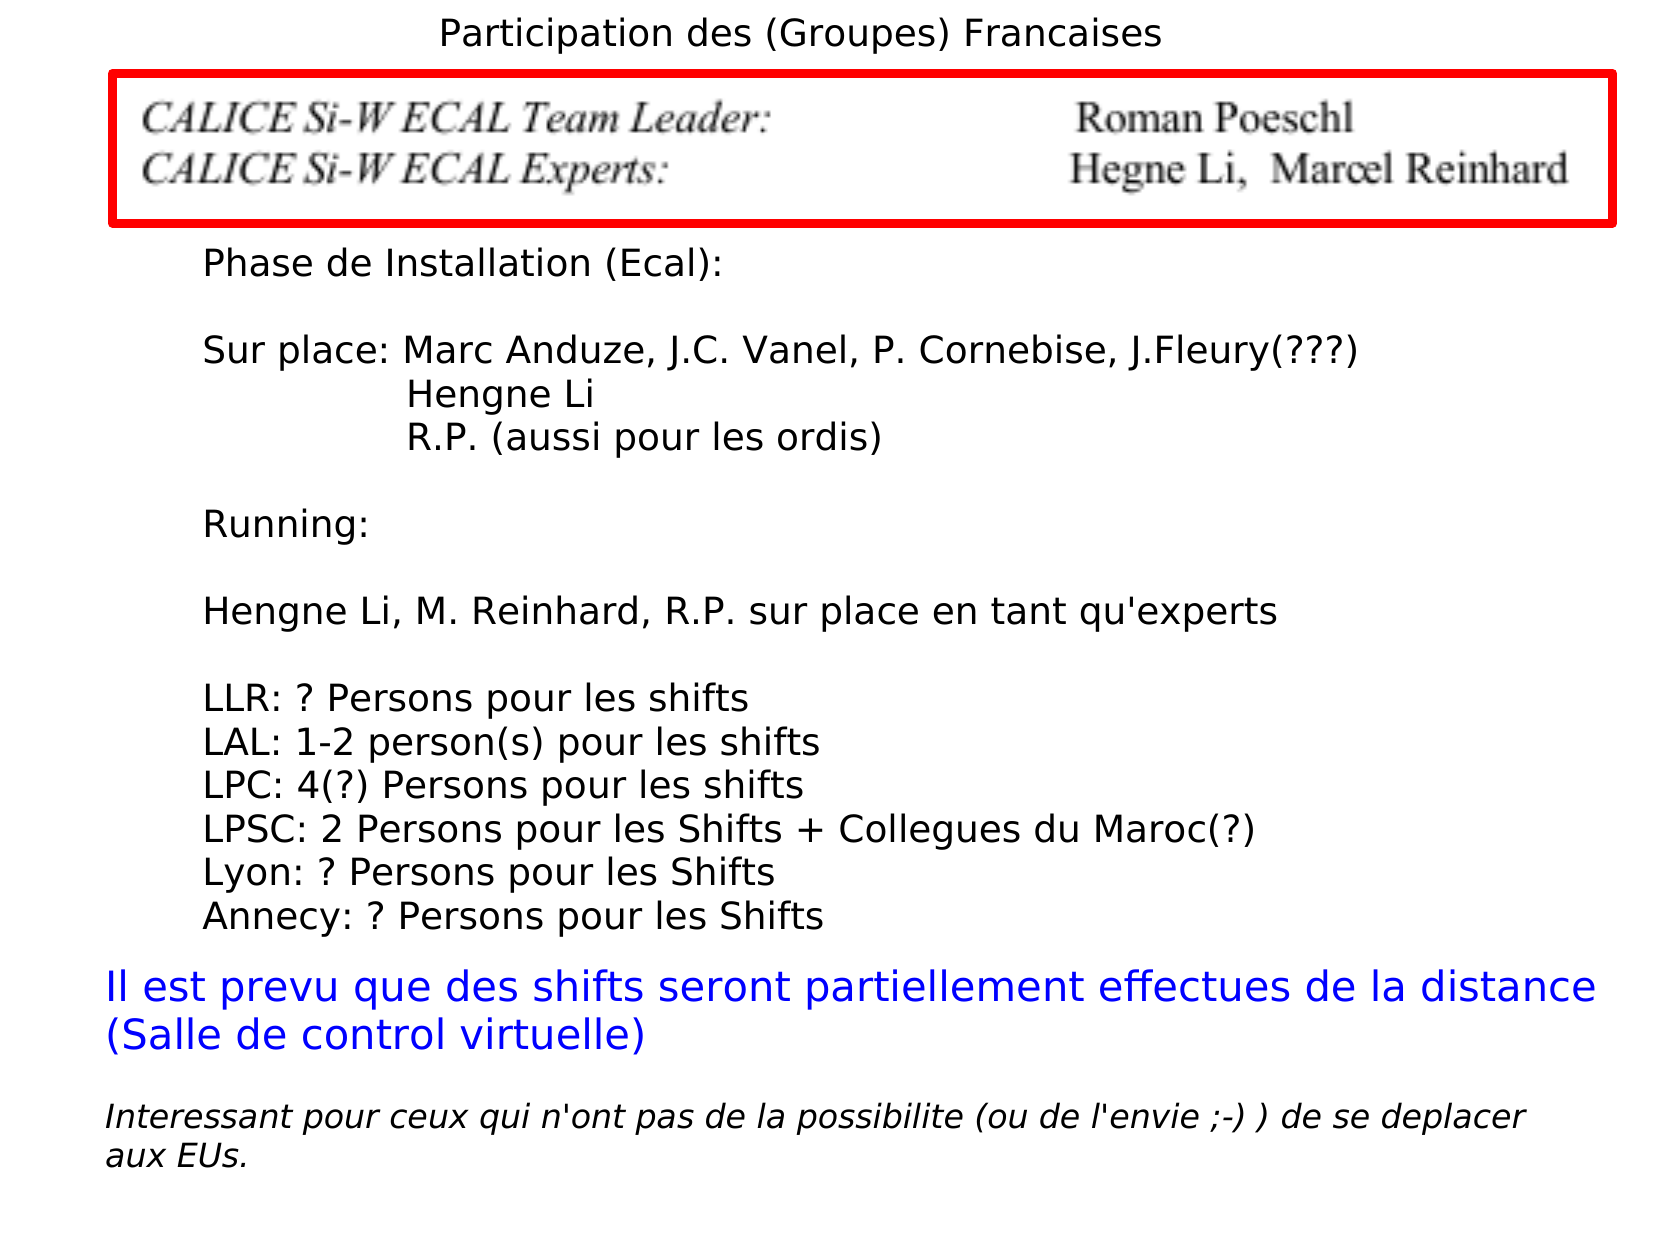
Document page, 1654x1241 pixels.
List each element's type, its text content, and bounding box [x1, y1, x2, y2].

text_box Participation des (Groupes) Francaises [423, 4, 1163, 61]
text_box Il est prevu que des shifts seront partiellement effectues de la distance (Salle de control virtuelle) Interessant pour ceux qui n'ont pas de la possibilite (ou de l'envie ;-) ) de se deplacer aux EUs. [90, 955, 1613, 1183]
text_box Phase de Installation (Ecal): Sur place: Marc Anduze, J.C. Vanel, P. Cornebise, J.Fleury(???) Hengne Li R.P. (aussi pour les ordis) Running: Hengne Li, M. Reinhard, R.P. sur place en tant qu'experts LLR: ? Persons pour les shifts LAL: 1-2 person(s) pour les shifts LPC: 4(?) Persons pour les shifts LPSC: 2 Persons pour les Shifts + Collegues du Maroc(?) Lyon: ? Persons pour les Shifts Annecy: ? Persons pour les Shifts [187, 234, 1350, 955]
picture [102, 61, 1654, 236]
